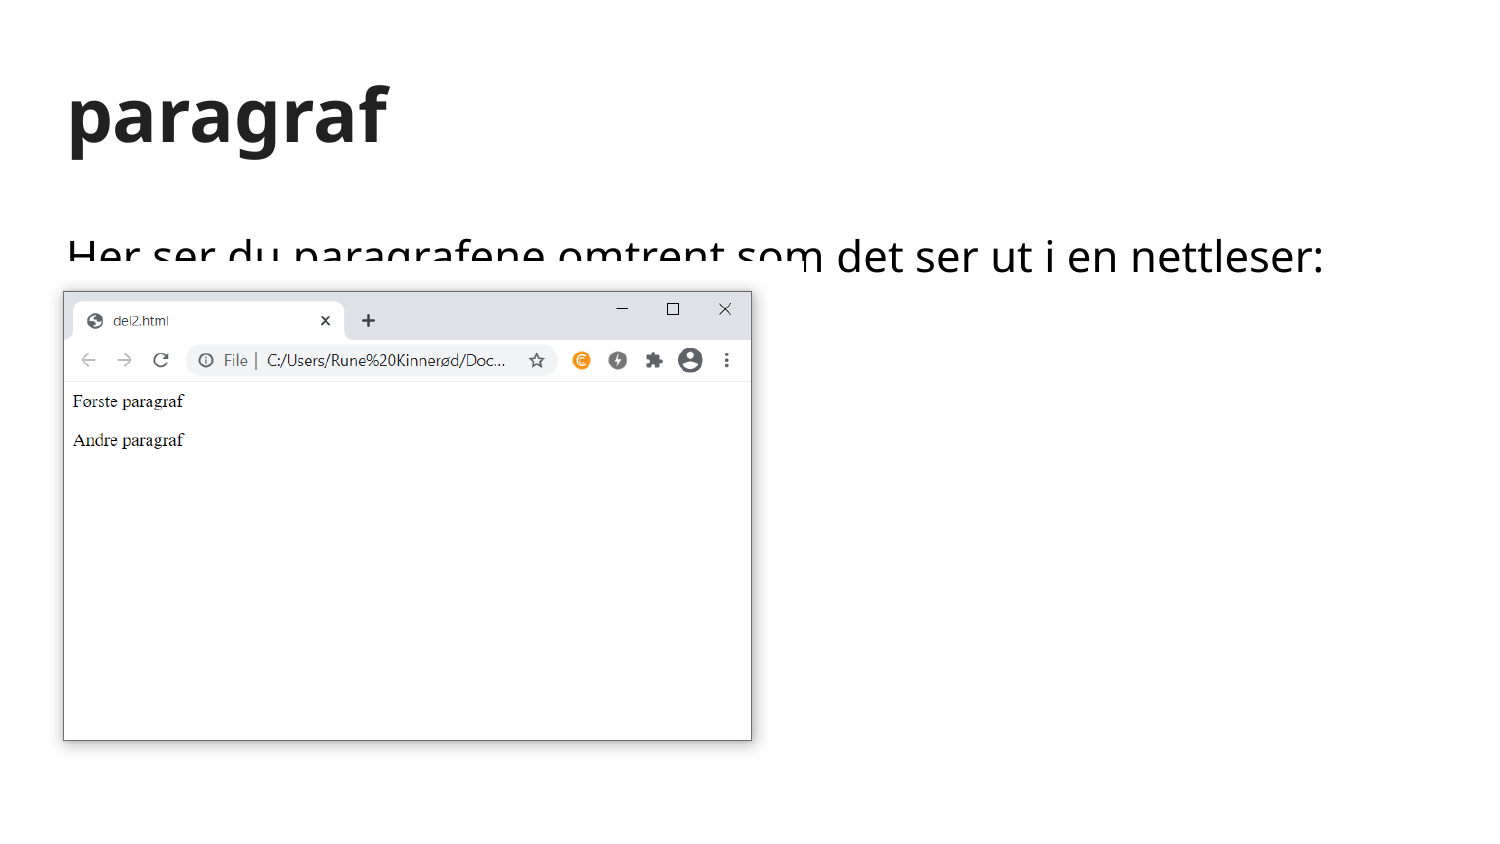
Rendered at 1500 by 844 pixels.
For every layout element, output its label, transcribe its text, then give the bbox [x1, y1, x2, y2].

picture [37, 261, 804, 762]
list Her ser du paragrafene omtrent som det ser ut i en nettleser: [51, 201, 1359, 319]
title paragraf [51, 48, 1449, 180]
